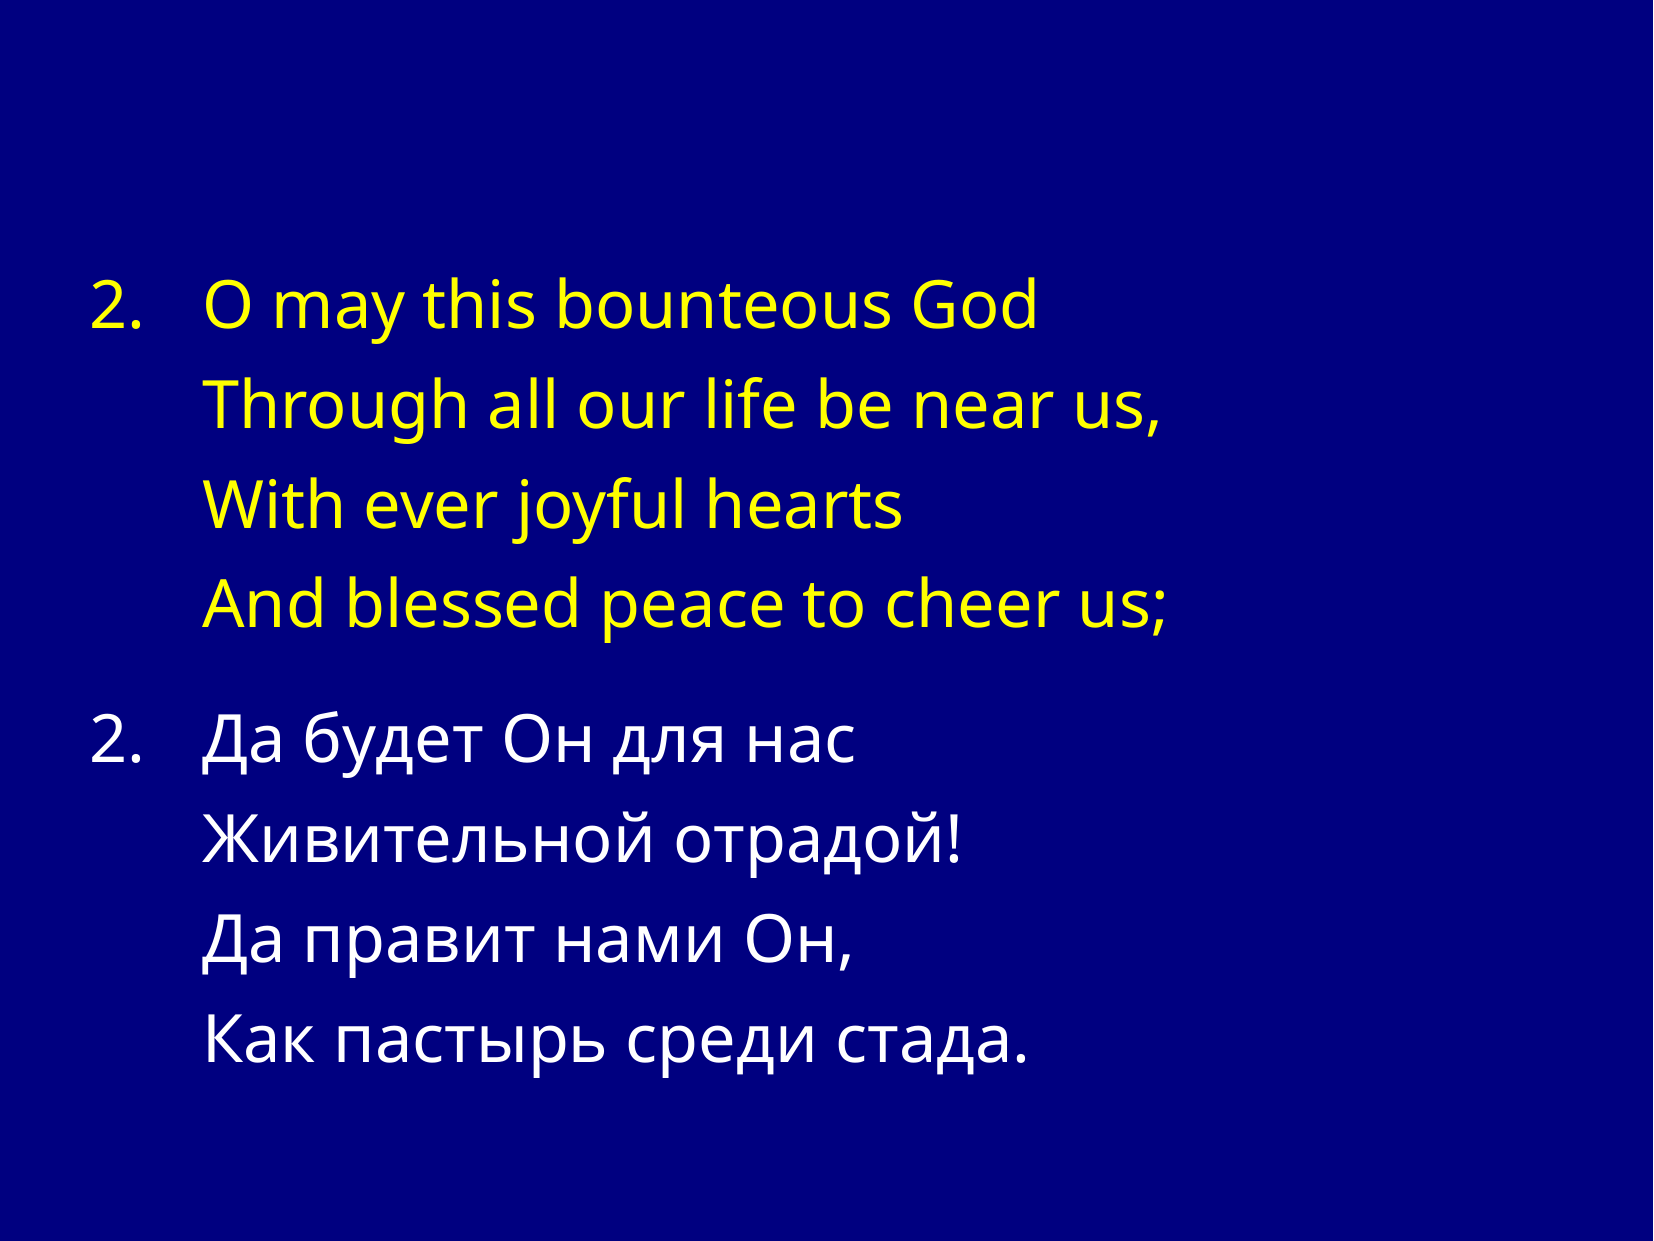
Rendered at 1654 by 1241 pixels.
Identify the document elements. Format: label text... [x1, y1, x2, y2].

text_box 2. O may this bounteous God Through all our life be near us, With ever joyful hearts And blessed peace to cheer us; [75, 150, 1576, 638]
text_box 2. Да будет Он для нас Живительной отрадой! Да правит нами Он, Как пастырь среди стада. [75, 675, 1576, 1163]
